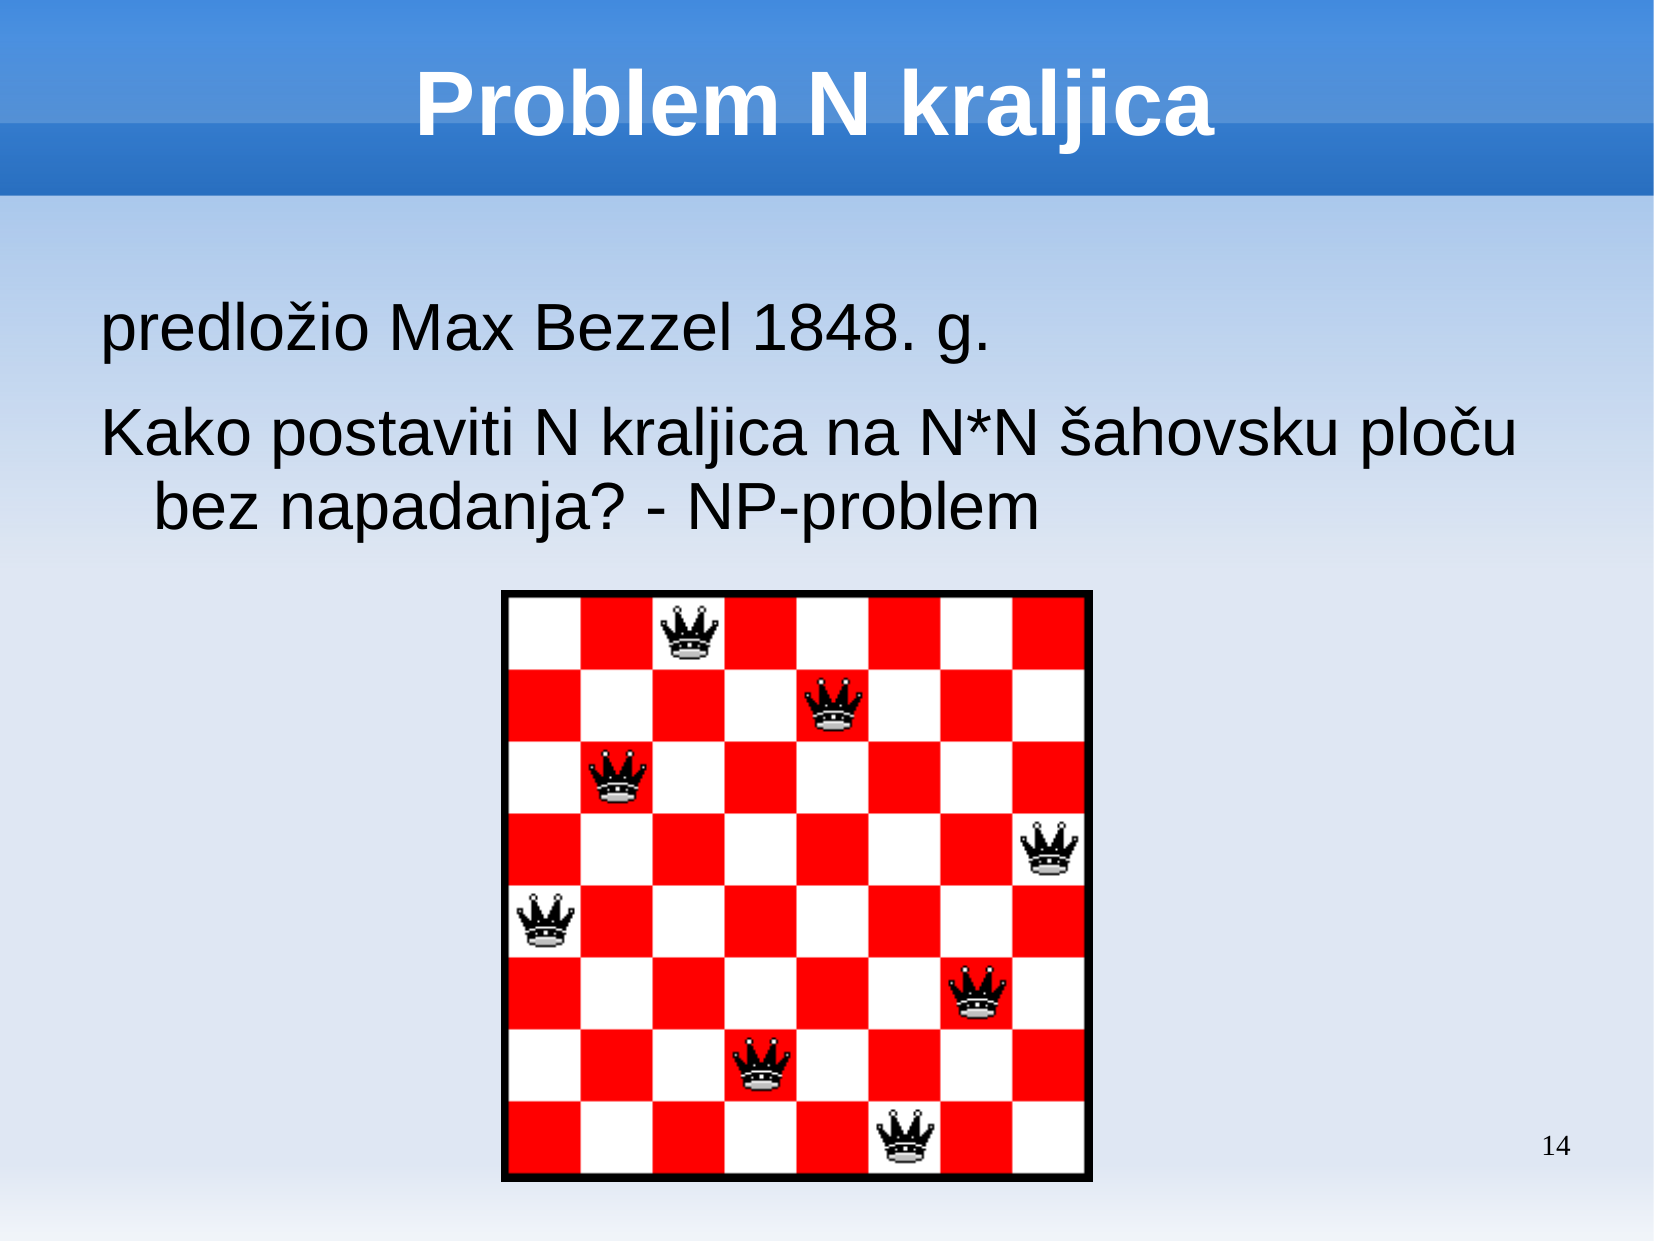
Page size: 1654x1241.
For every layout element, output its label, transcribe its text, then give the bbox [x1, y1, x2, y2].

picture [0, 0, 1654, 1241]
title Problem N kraljica [76, 7, 1565, 200]
list predložio Max Bezzel 1848. g. Kako postaviti N kraljica na N*N šahovsku ploču bez napadanja? - NP-problem [82, 290, 1571, 1094]
